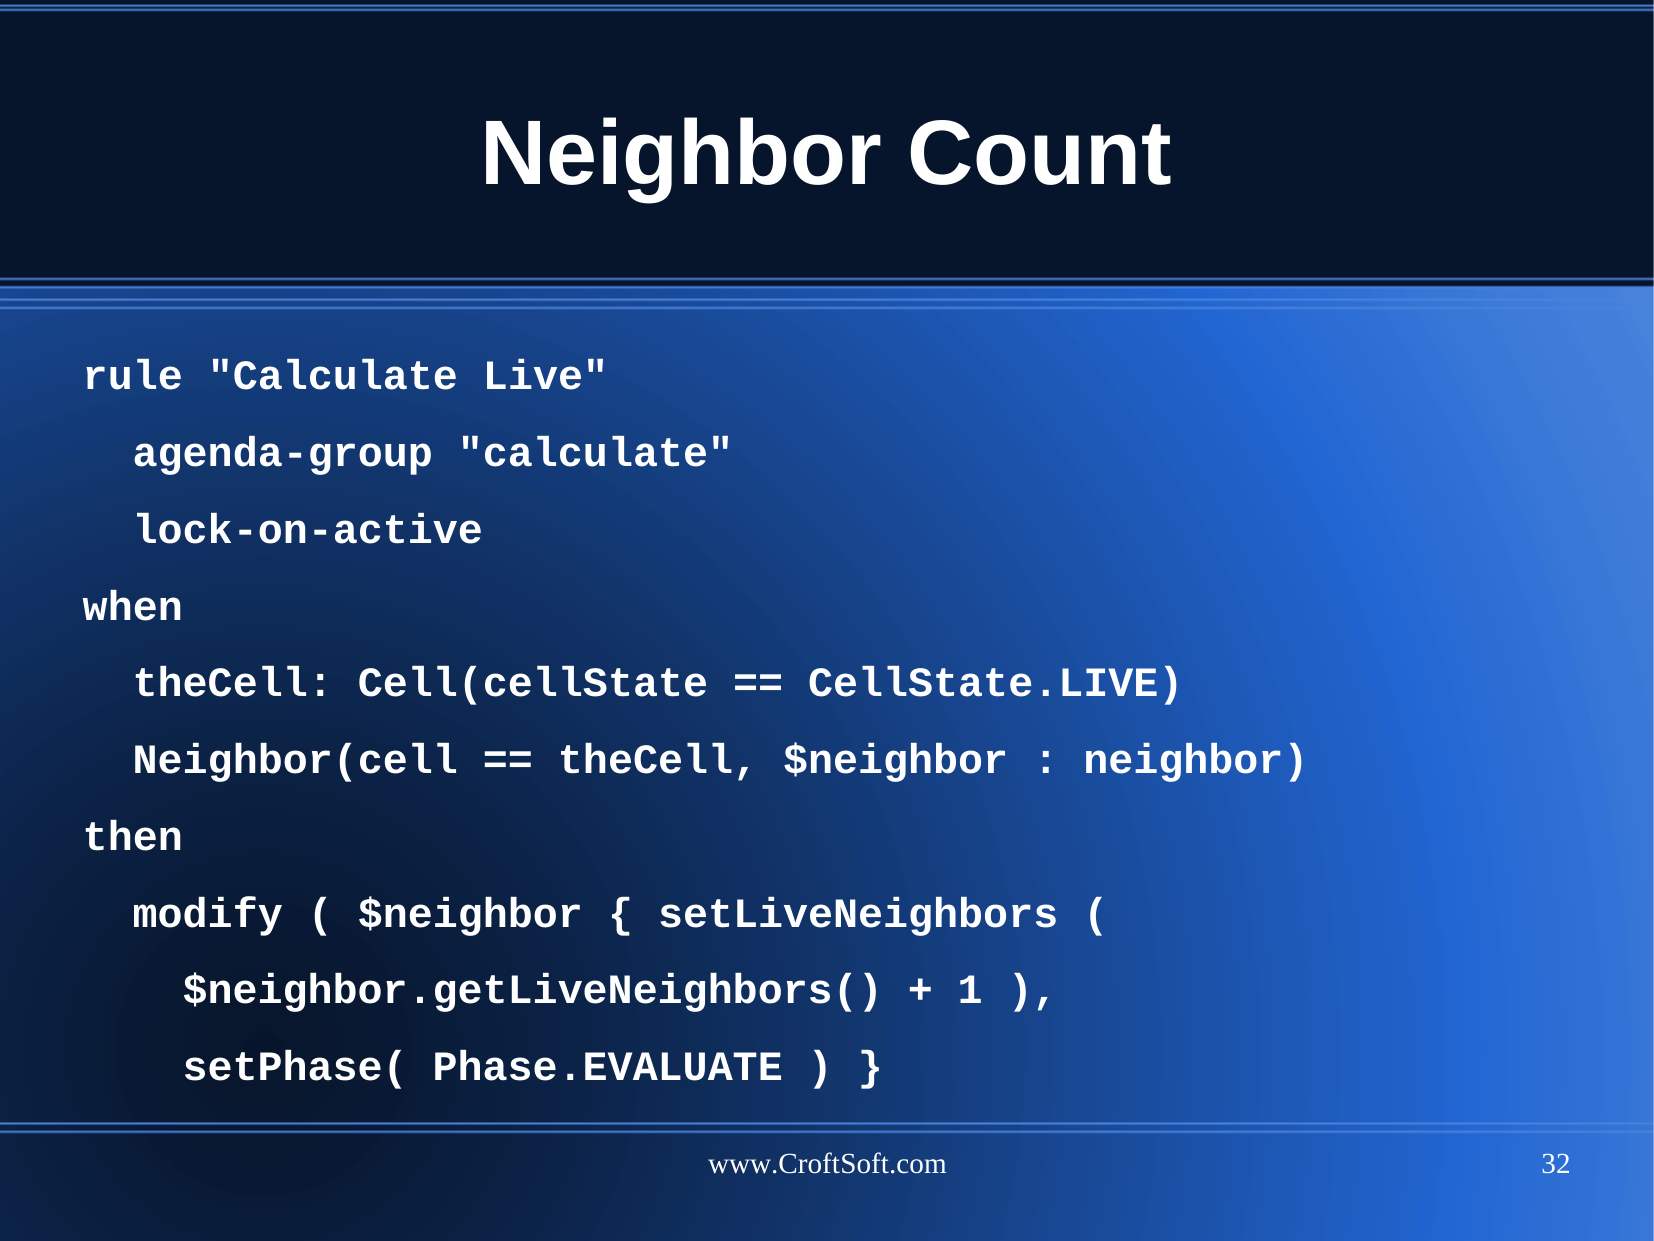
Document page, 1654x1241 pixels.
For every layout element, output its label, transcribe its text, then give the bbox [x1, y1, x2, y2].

picture [0, 0, 1654, 1241]
list rule "Calculate Live" agenda-group "calculate" lock-on-active when theCell: Cell(cellState == CellState.LIVE) Neighbor(cell == theCell, $neighbor : neighbor) then modify ( $neighbor { setLiveNeighbors ( $neighbor.getLiveNeighbors() + 1 ), setPhase( Phase.EVALUATE ) } [82, 355, 1571, 1099]
title Neighbor Count [82, 49, 1571, 257]
